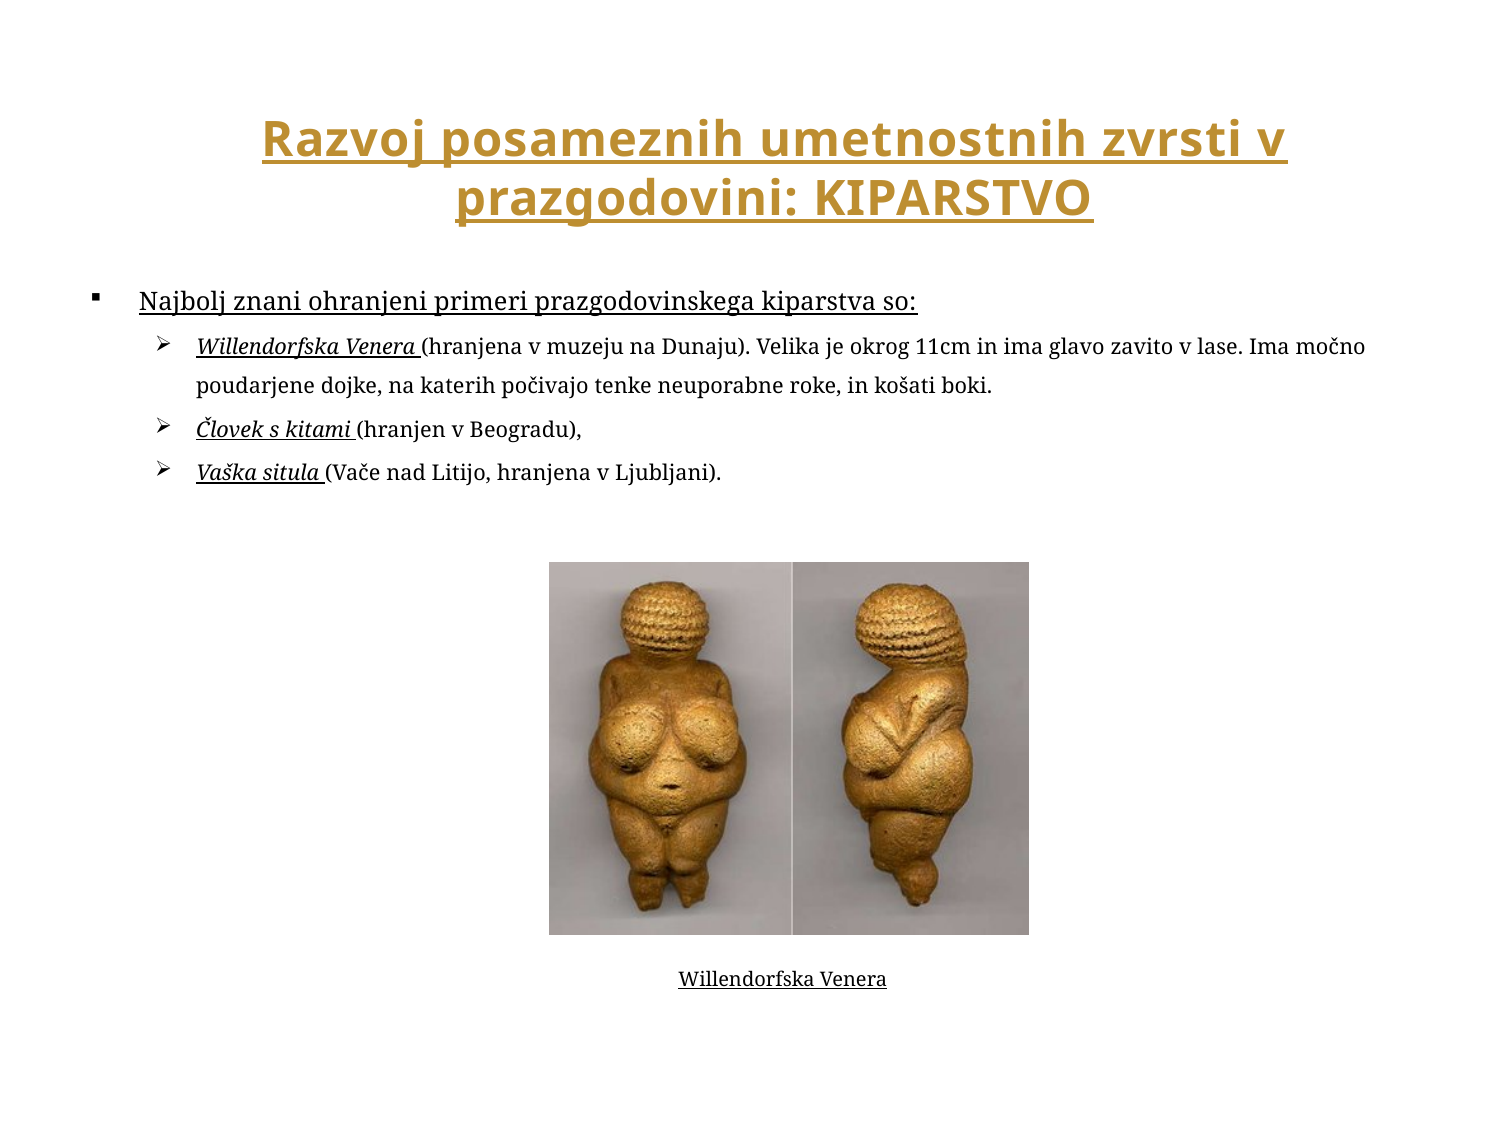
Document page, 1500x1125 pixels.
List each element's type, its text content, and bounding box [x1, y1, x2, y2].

picture [549, 562, 1029, 935]
list Najbolj znani ohranjeni primeri prazgodovinskega kiparstva so: Willendorfska Venera (hranjena v muzeju na Dunaju). Velika je okrog 11cm in ima glavo zavito v lase. Ima močno poudarjene dojke, na katerih počivajo tenke neuporabne roke, in košati boki. Človek s kitami (hranjen v Beogradu), Vaška situla (Vače nad Litijo, hranjena v Ljubljani). Willendorfska Venera [75, 288, 1425, 1005]
title Razvoj posameznih umetnostnih zvrsti v prazgodovini: KIPARSTVO [75, 99, 1475, 288]
